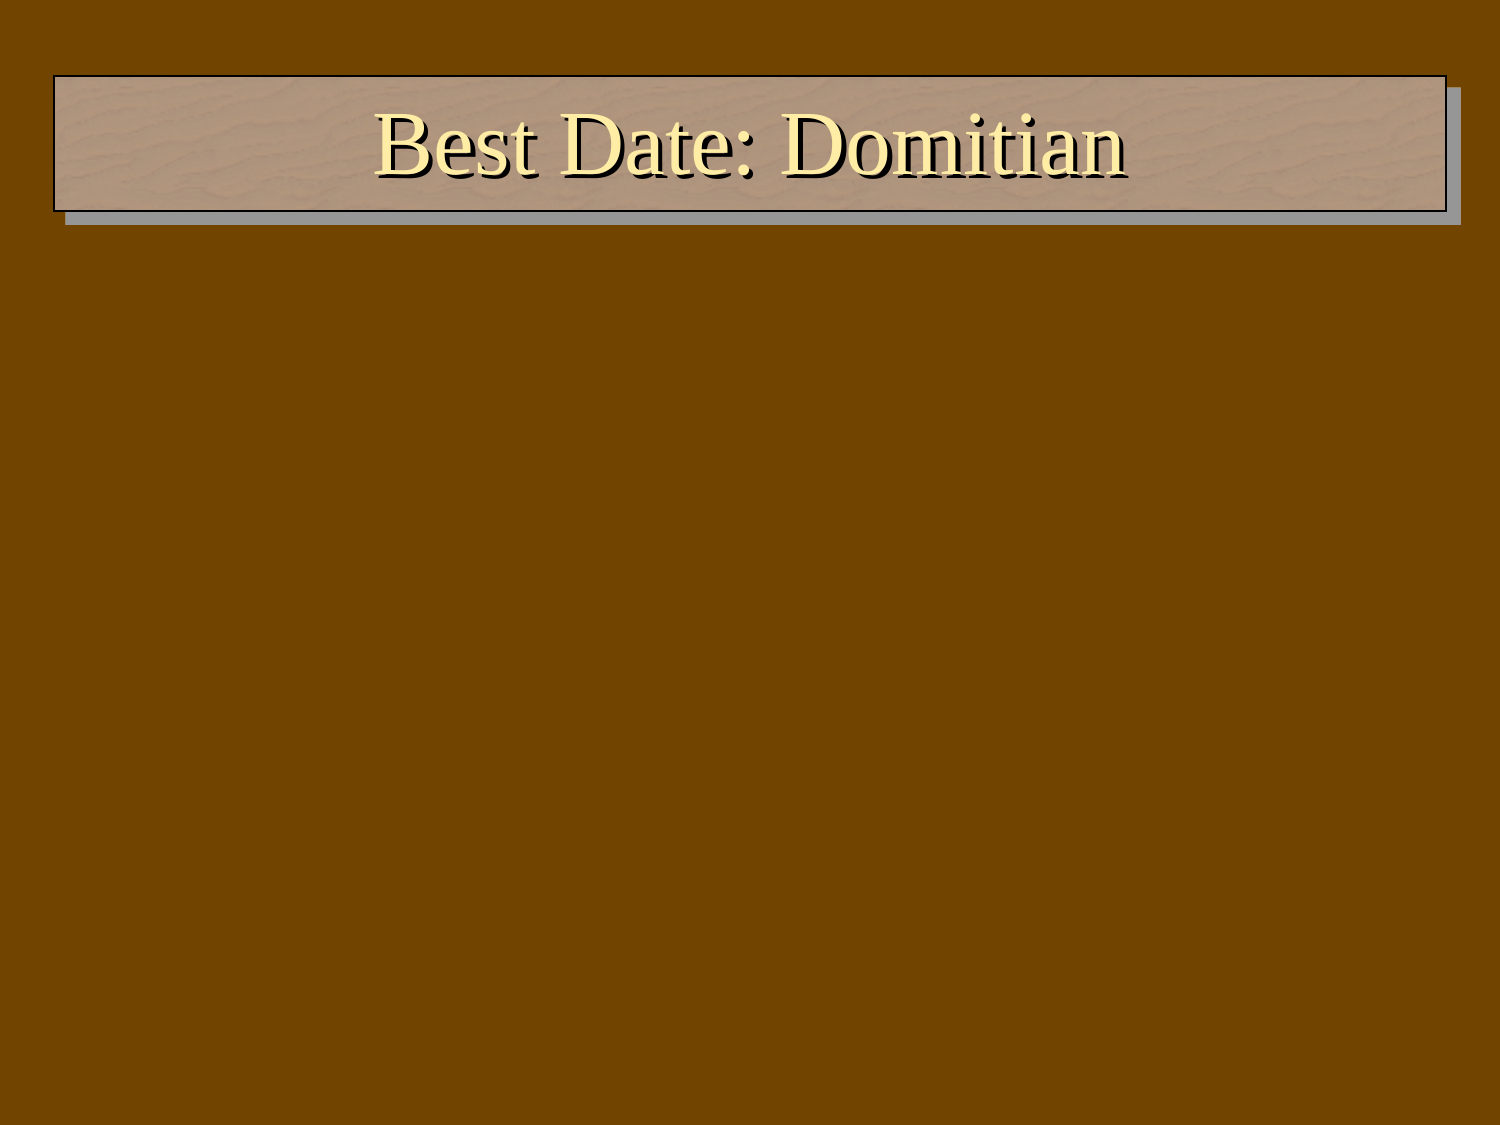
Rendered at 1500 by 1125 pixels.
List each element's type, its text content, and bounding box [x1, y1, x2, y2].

title Best Date: Domitian [65, 81, 1435, 207]
picture [55, 77, 1445, 210]
